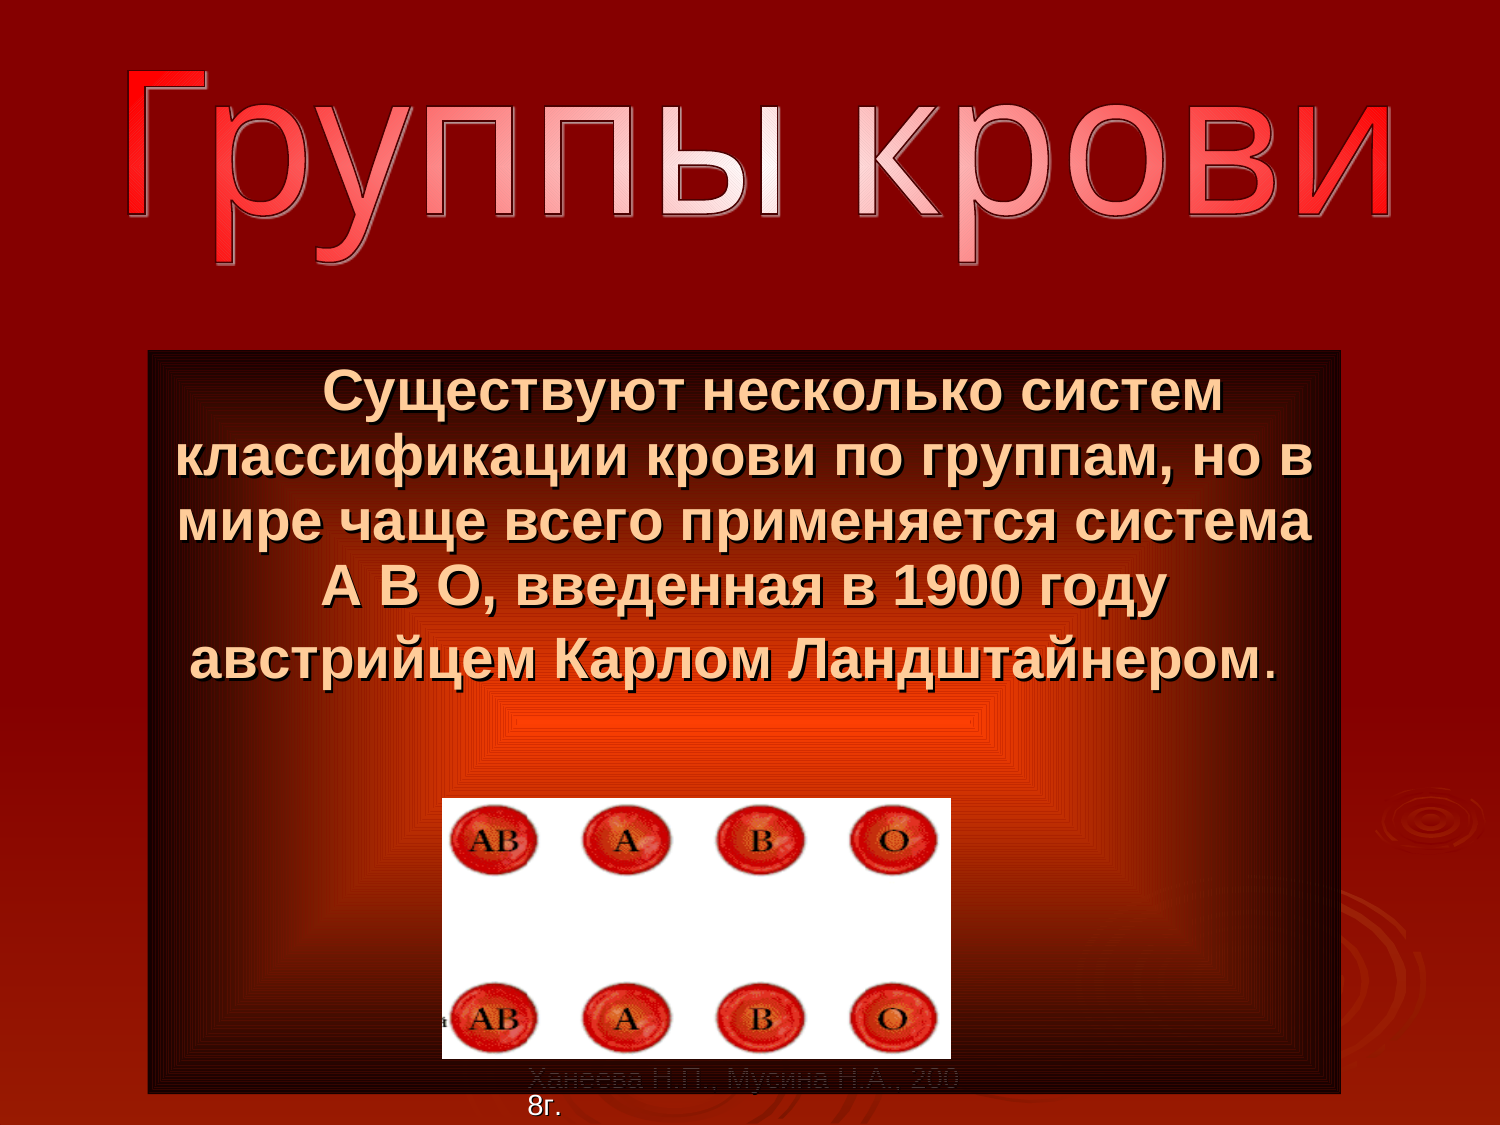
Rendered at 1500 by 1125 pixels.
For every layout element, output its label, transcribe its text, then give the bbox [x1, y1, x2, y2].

text_box Группы крови [1189, 106, 1275, 215]
text_box Группы крови [128, 70, 205, 215]
text_box Группы крови [662, 106, 744, 215]
text_box Группы крови [215, 104, 306, 263]
text_box Группы крови [1069, 104, 1164, 217]
list Существуют несколько систем классификации крови по группам, но в мире чаще всего применяется система А В О, введенная в 1900 году австрийцем Карлом Ландштайнером. [147, 350, 1341, 1095]
text_box Группы крови [544, 106, 631, 215]
text_box Группы крови [314, 106, 411, 263]
text_box Группы крови [1298, 106, 1388, 215]
text_box Группы крови [426, 106, 513, 215]
picture [442, 798, 951, 1059]
text_box Группы крови [858, 106, 941, 215]
text_box Группы крови [958, 104, 1049, 263]
text_box Группы крови [760, 106, 778, 215]
